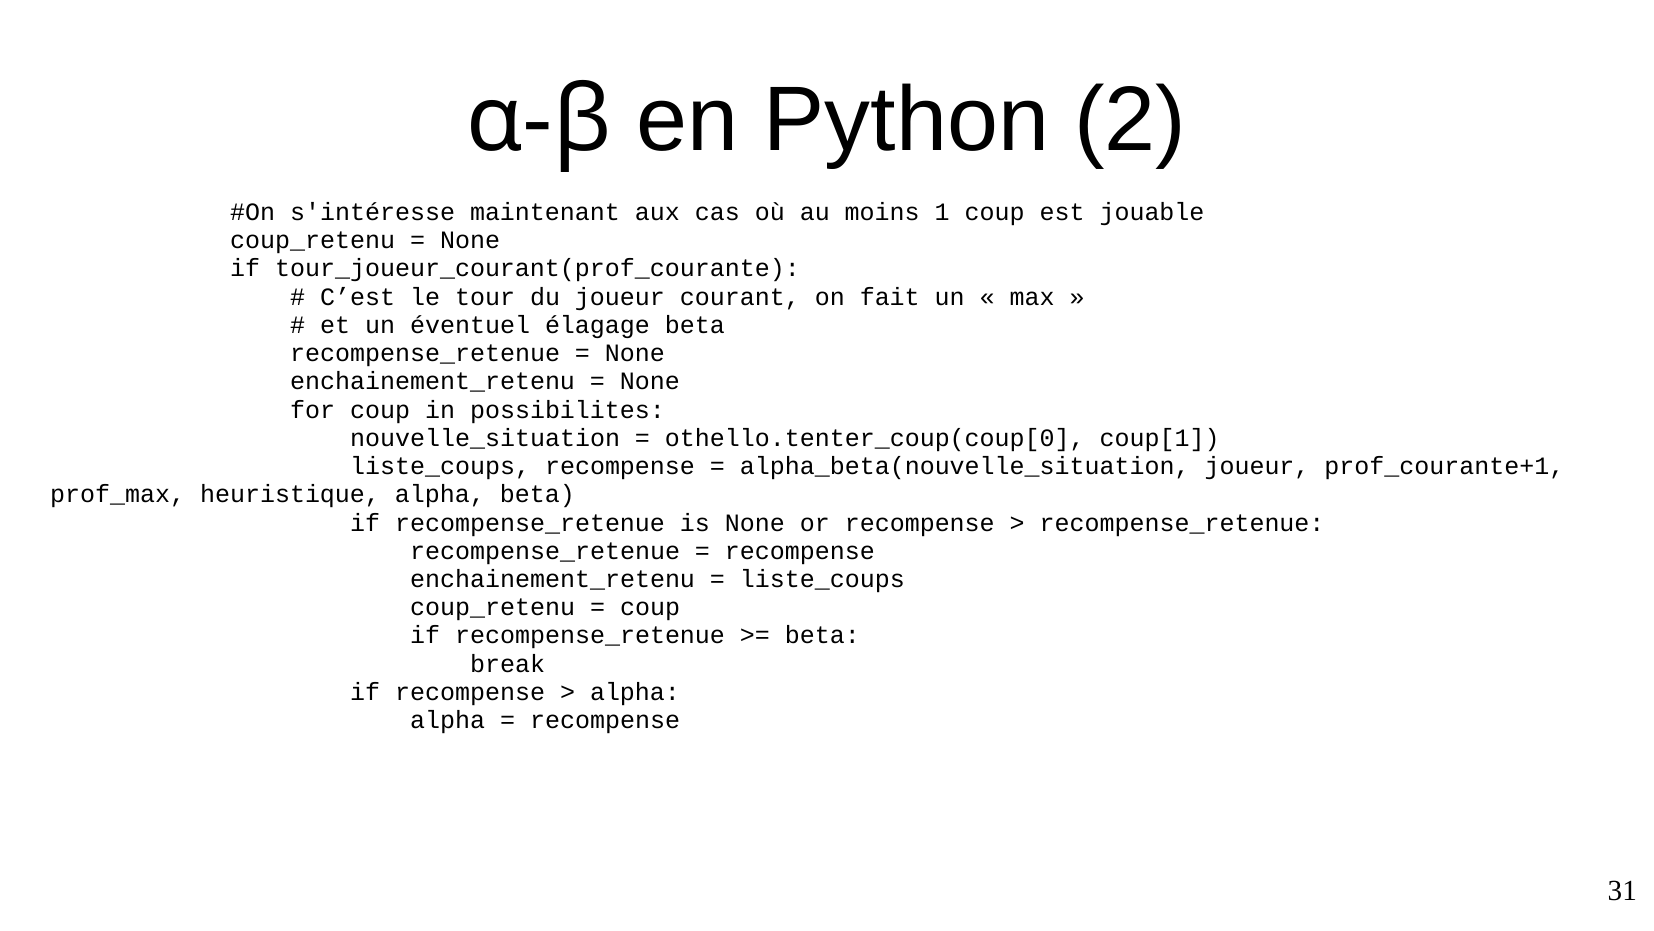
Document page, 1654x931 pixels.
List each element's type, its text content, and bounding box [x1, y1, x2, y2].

text_box #On s'intéresse maintenant aux cas où au moins 1 coup est jouable coup_retenu = None if tour_joueur_courant(prof_courante): # C’est le tour du joueur courant, on fait un « max » # et un éventuel élagage beta recompense_retenue = None enchainement_retenu = None for coup in possibilites: nouvelle_situation = othello.tenter_coup(coup[0], coup[1]) liste_coups, recompense = alpha_beta(nouvelle_situation, joueur, prof_courante+1, prof_max, heuristique, alpha, beta) if recompense_retenue is None or recompense > recompense_retenue: recompense_retenue = recompense enchainement_retenu = liste_coups coup_retenu = coup if recompense_retenue >= beta: break if recompense > alpha: alpha = recompense [35, 192, 1595, 772]
title α-β en Python (2) [82, 37, 1571, 192]
